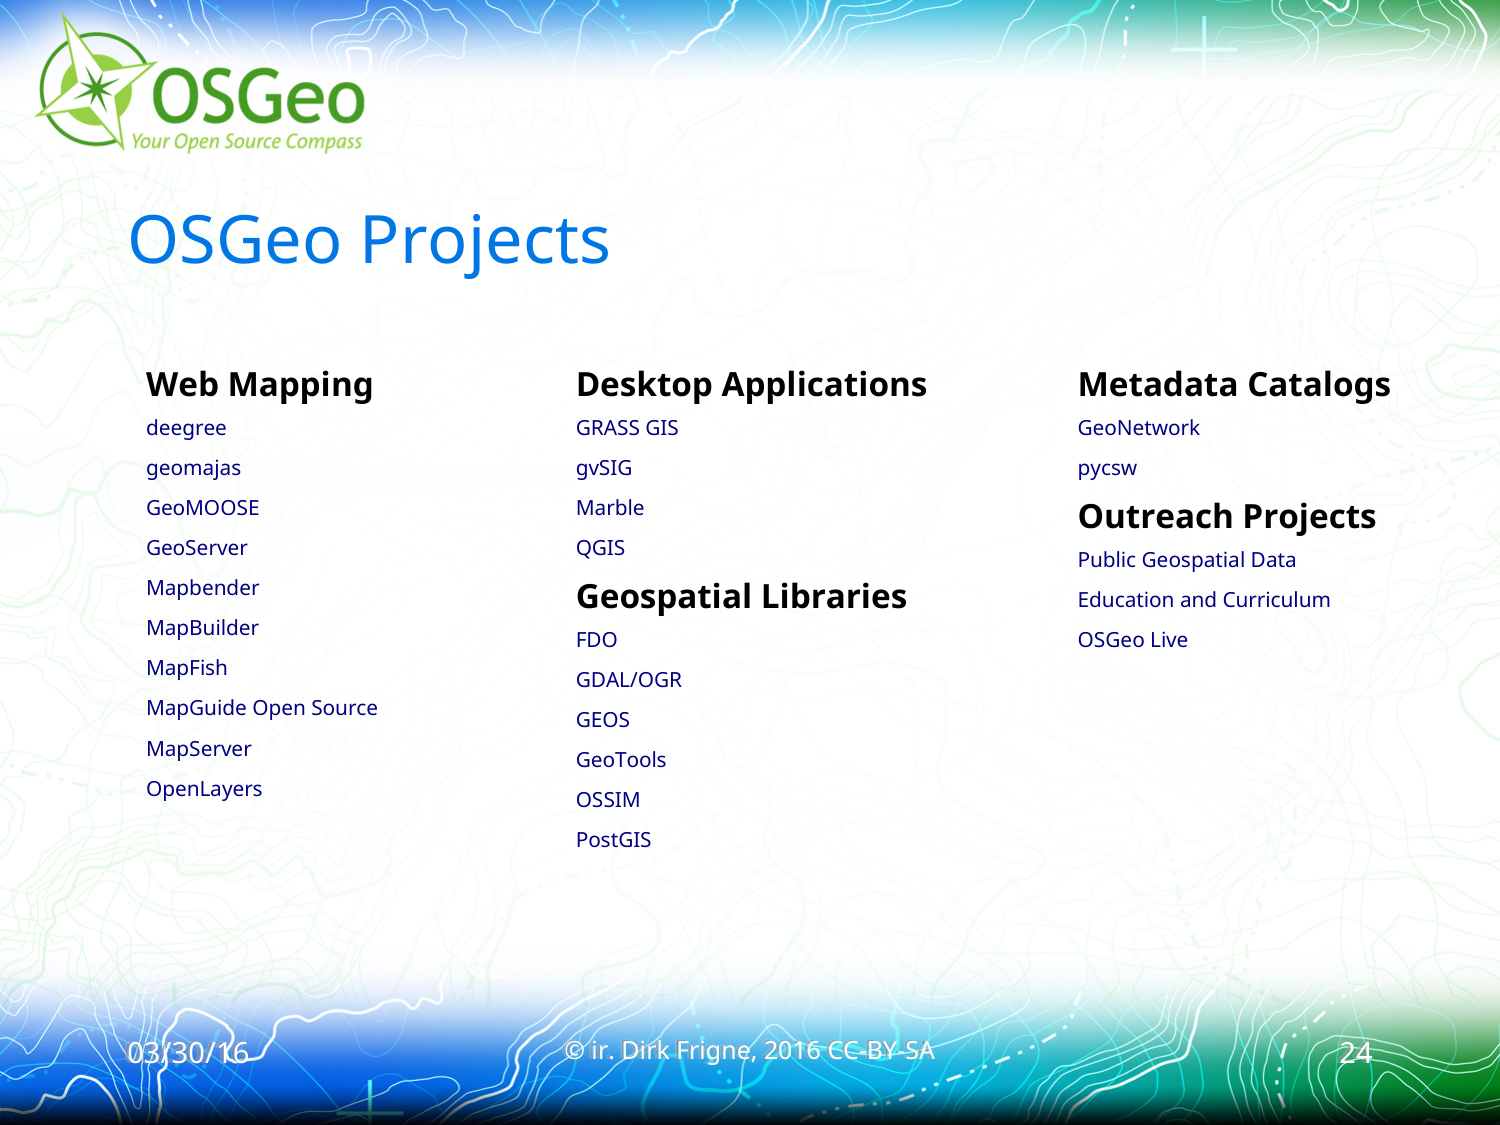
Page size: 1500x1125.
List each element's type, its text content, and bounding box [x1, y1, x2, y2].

text_box Metadata Catalogs GeoNetwork pycsw Outreach Projects Public Geospatial Data Education and Curriculum OSGeo Live [1062, 355, 1439, 922]
text_box Web Mapping deegree geomajas GeoMOOSE GeoServer Mapbender MapBuilder MapFish MapGuide Open Source MapServer OpenLayers [131, 355, 414, 821]
title OSGeo Projects [112, 187, 1388, 288]
text_box Desktop Applications GRASS GIS gvSIG Marble QGIS Geospatial Libraries FDO GDAL/OGR GEOS GeoTools OSSIM PostGIS [561, 355, 984, 873]
picture [0, 0, 1500, 1125]
